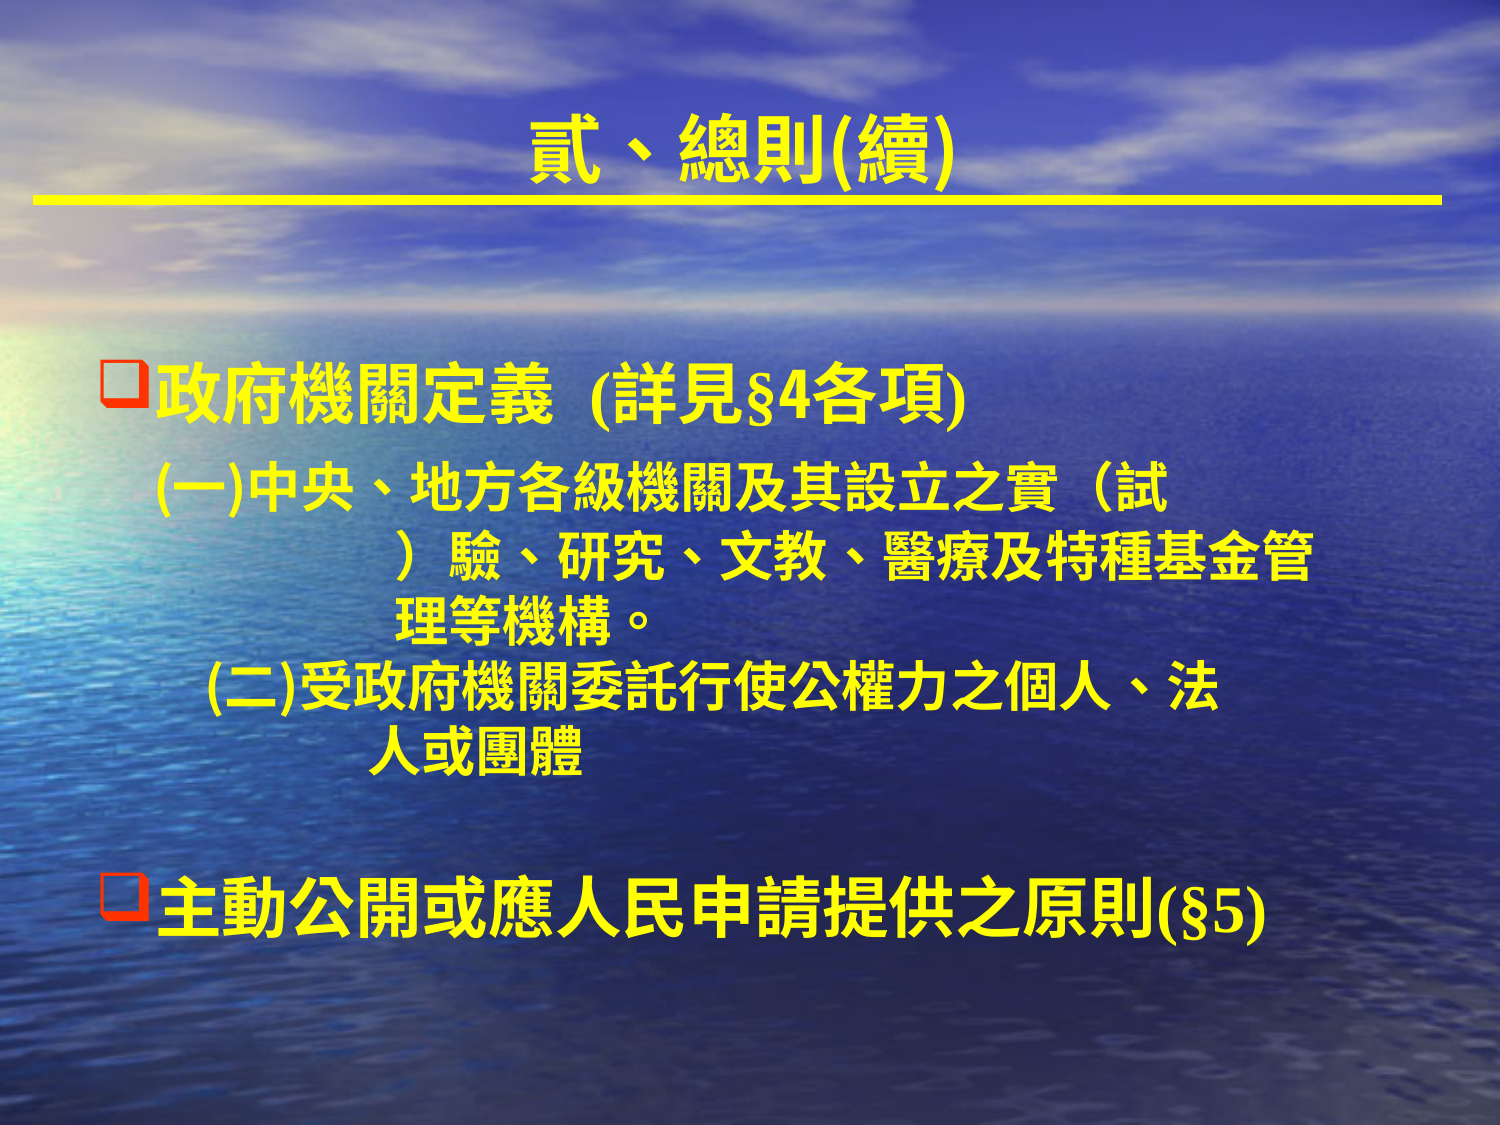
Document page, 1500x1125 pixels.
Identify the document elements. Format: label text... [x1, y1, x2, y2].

text_box 政府機關定義 (詳見§4各項) (一)中央、地方各級機關及其設立之實（試 ）驗、研究、文教、醫療及特種基金管 理等機構。 (二)受政府機關委託行使公權力之個人、法 人或團體 主動公開或應人民申請提供之原則(§5) [87, 337, 1450, 1041]
picture [0, 0, 1500, 1125]
text_box 貳、總則(續) [462, 87, 1026, 195]
